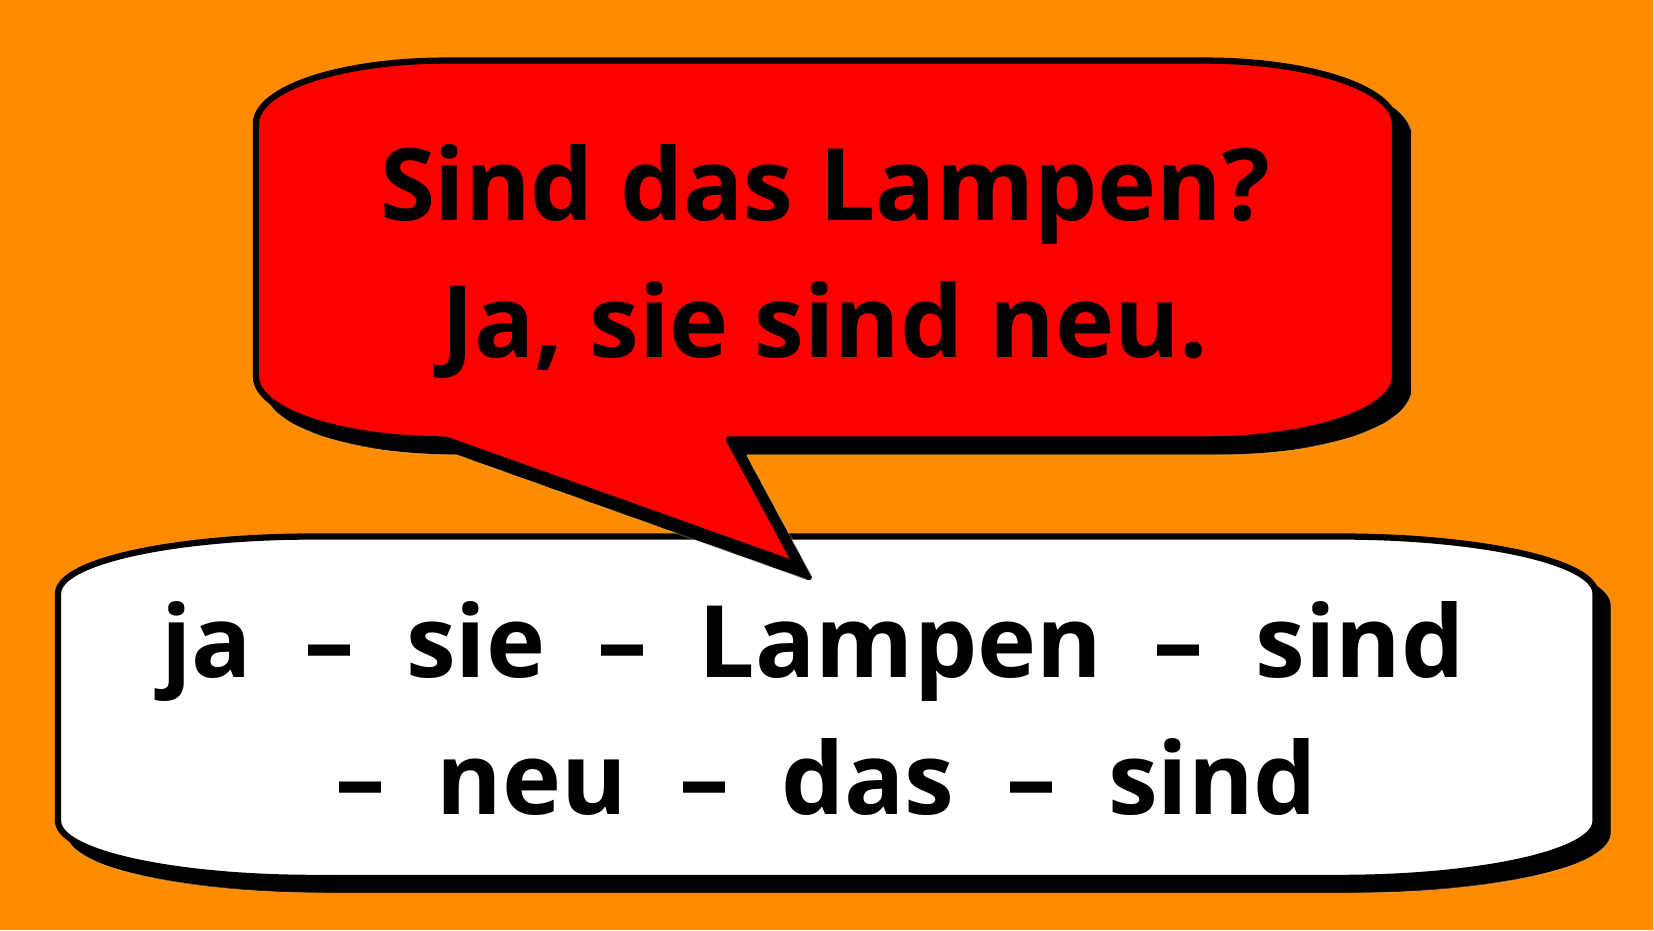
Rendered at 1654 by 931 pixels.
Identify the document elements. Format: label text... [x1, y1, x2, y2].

text_box ja – sie – Lampen – sind – neu – das – sind [58, 536, 1596, 878]
text_box Sind das Lampen? Ja, sie sind neu. [255, 60, 1396, 565]
